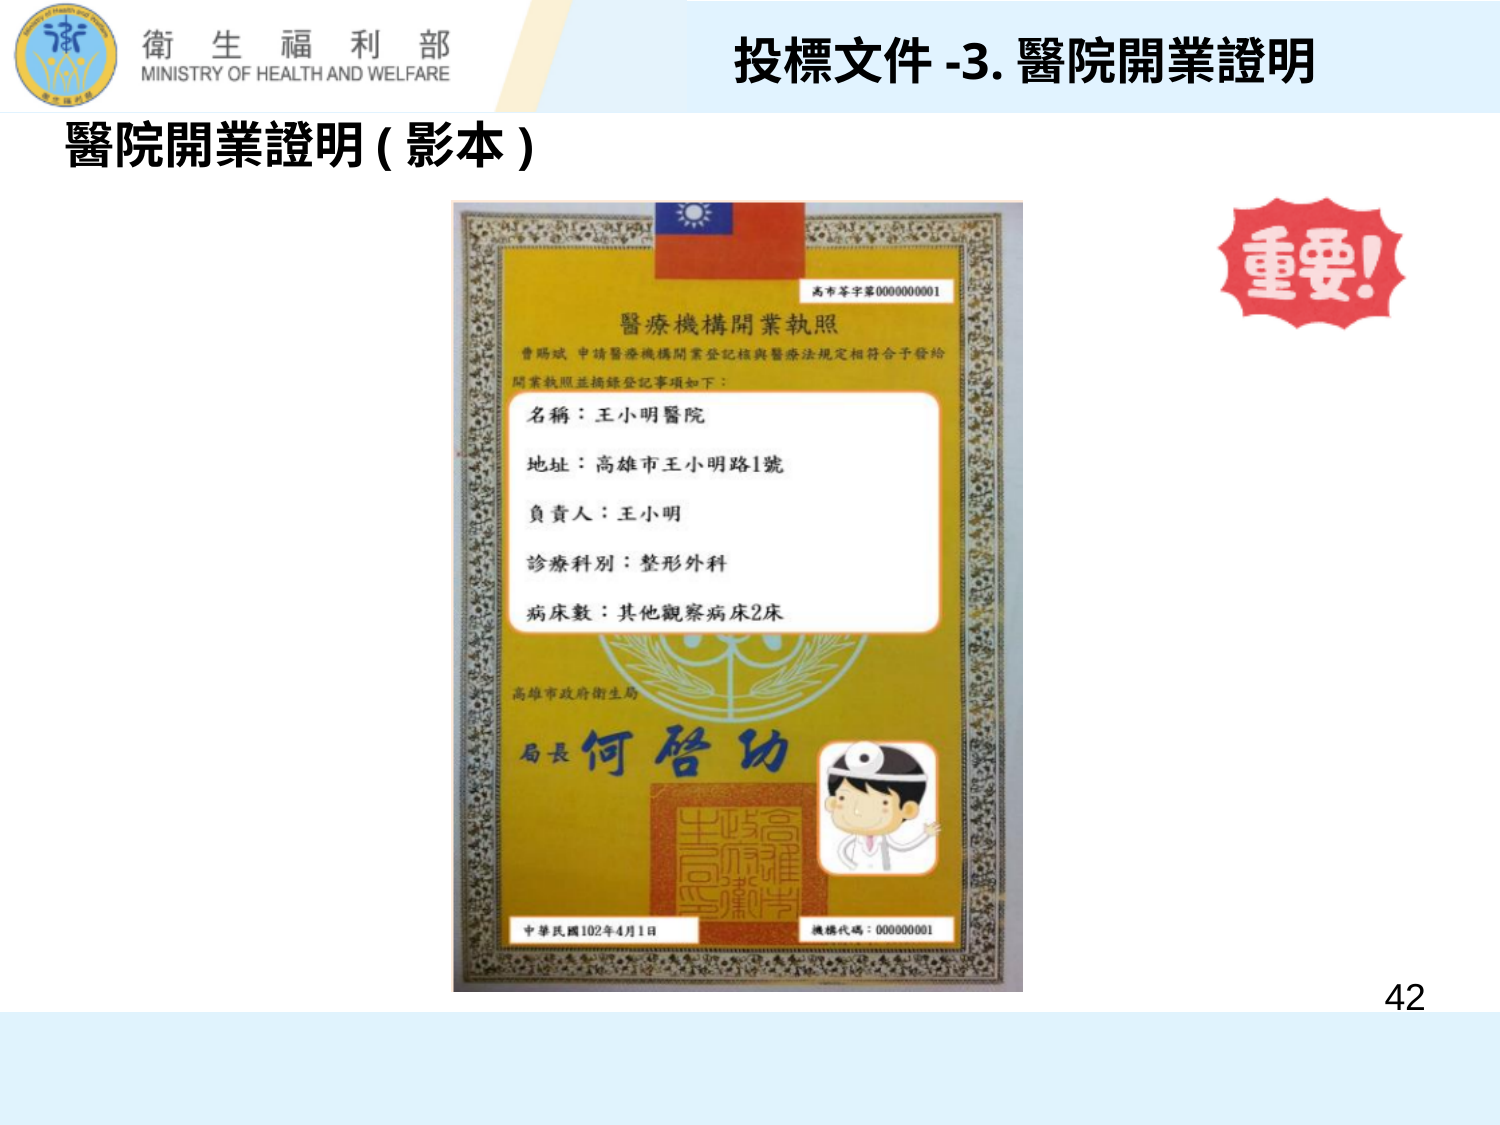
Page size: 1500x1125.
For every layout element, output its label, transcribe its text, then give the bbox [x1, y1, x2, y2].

title 醫院開業證明(影本) [0, 106, 809, 189]
picture [1188, 186, 1432, 335]
text_box 42 [1369, 965, 1462, 1026]
text_box 投標文件-3.醫院開業證明 [550, 21, 1500, 98]
picture [451, 200, 1023, 992]
